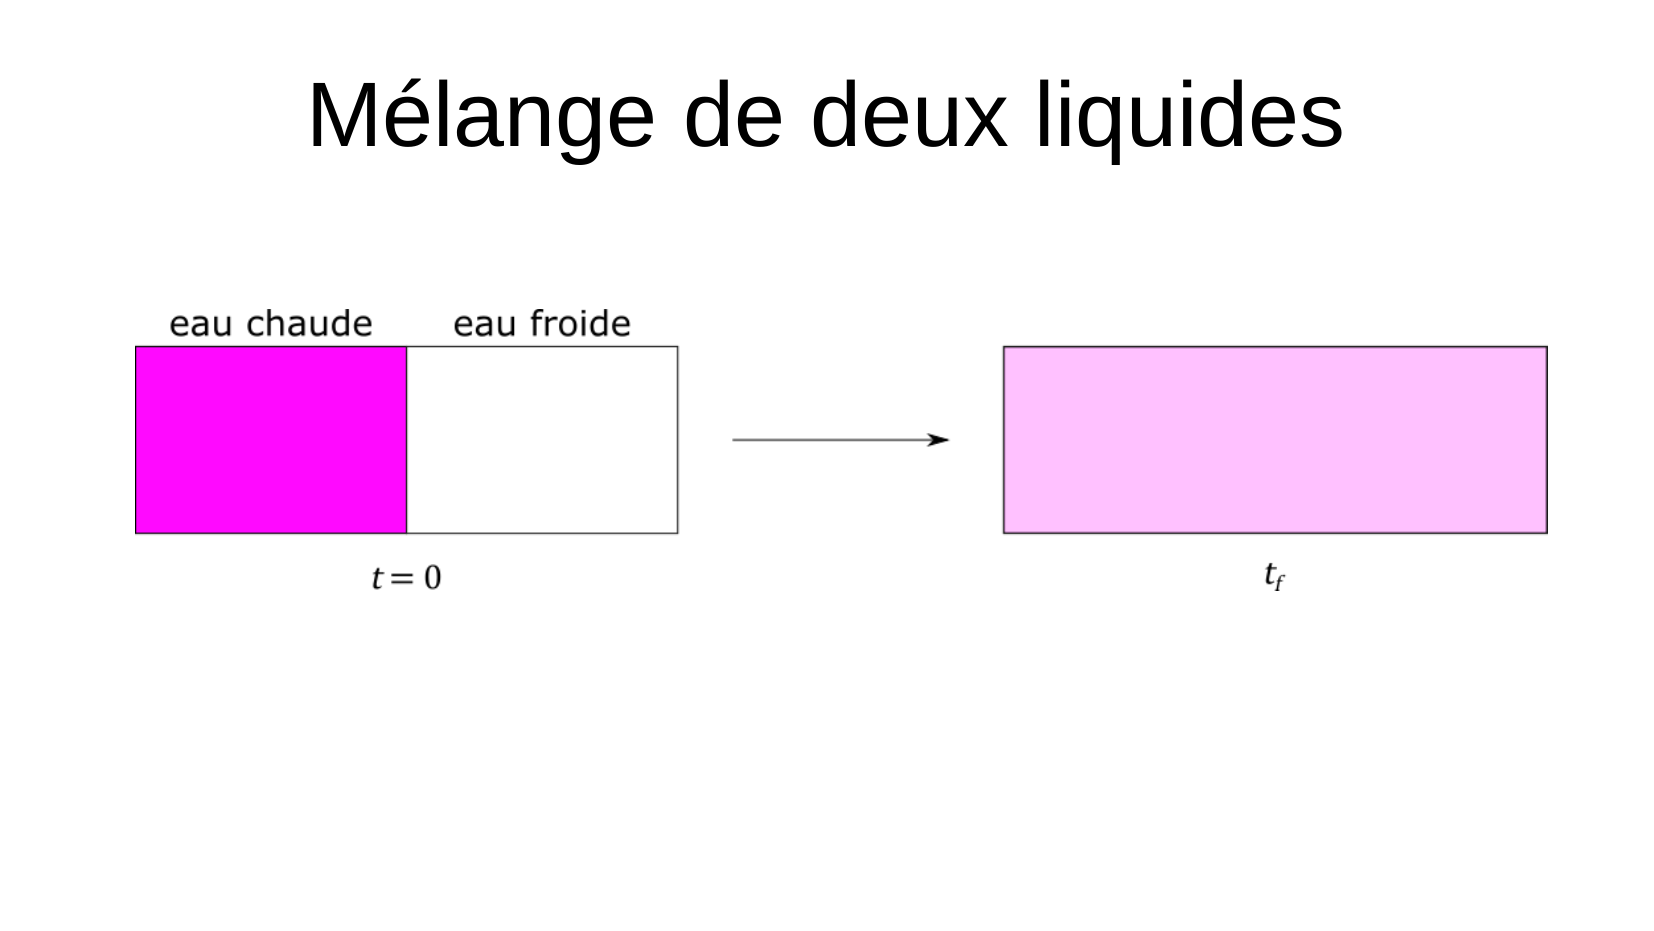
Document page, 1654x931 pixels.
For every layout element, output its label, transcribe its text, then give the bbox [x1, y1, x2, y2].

title Mélange de deux liquides [82, 37, 1571, 193]
picture [135, 309, 1548, 591]
